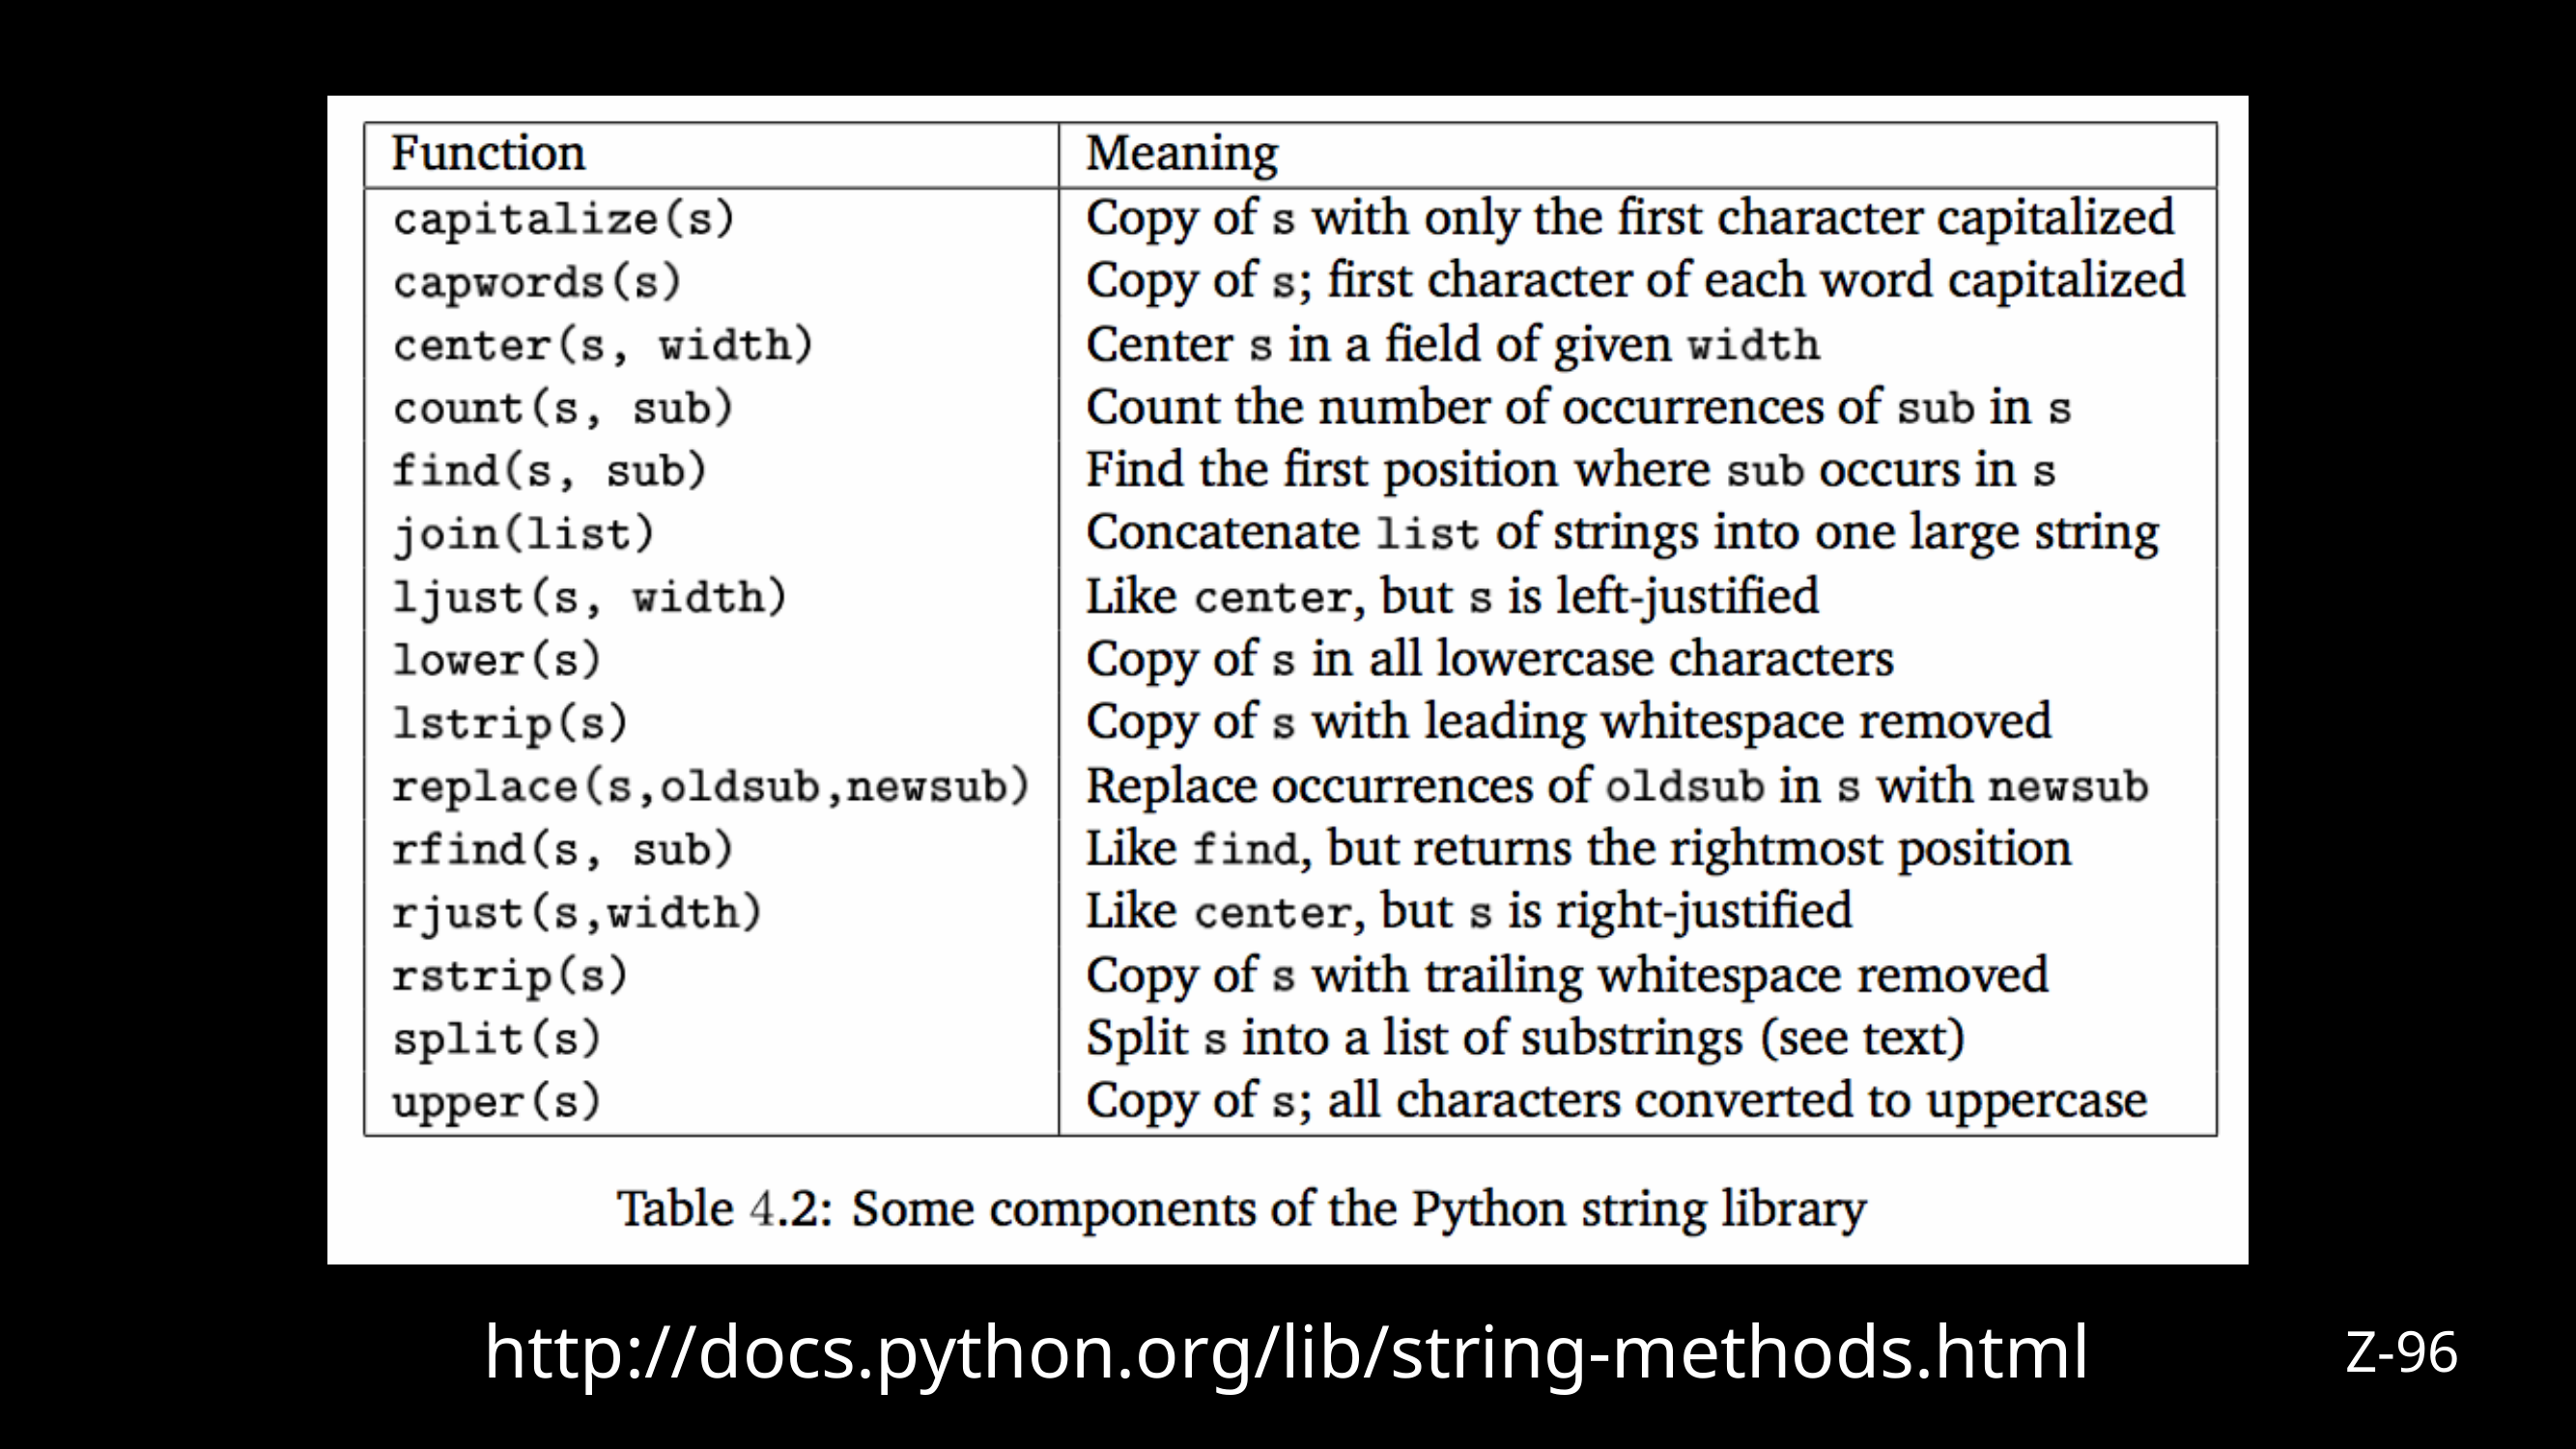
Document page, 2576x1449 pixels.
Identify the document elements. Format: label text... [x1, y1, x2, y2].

picture [327, 96, 2249, 1264]
text_box http://docs.python.org/lib/string-methods.html [483, 1305, 2093, 1393]
text_box Z-96 [2345, 1315, 2460, 1383]
